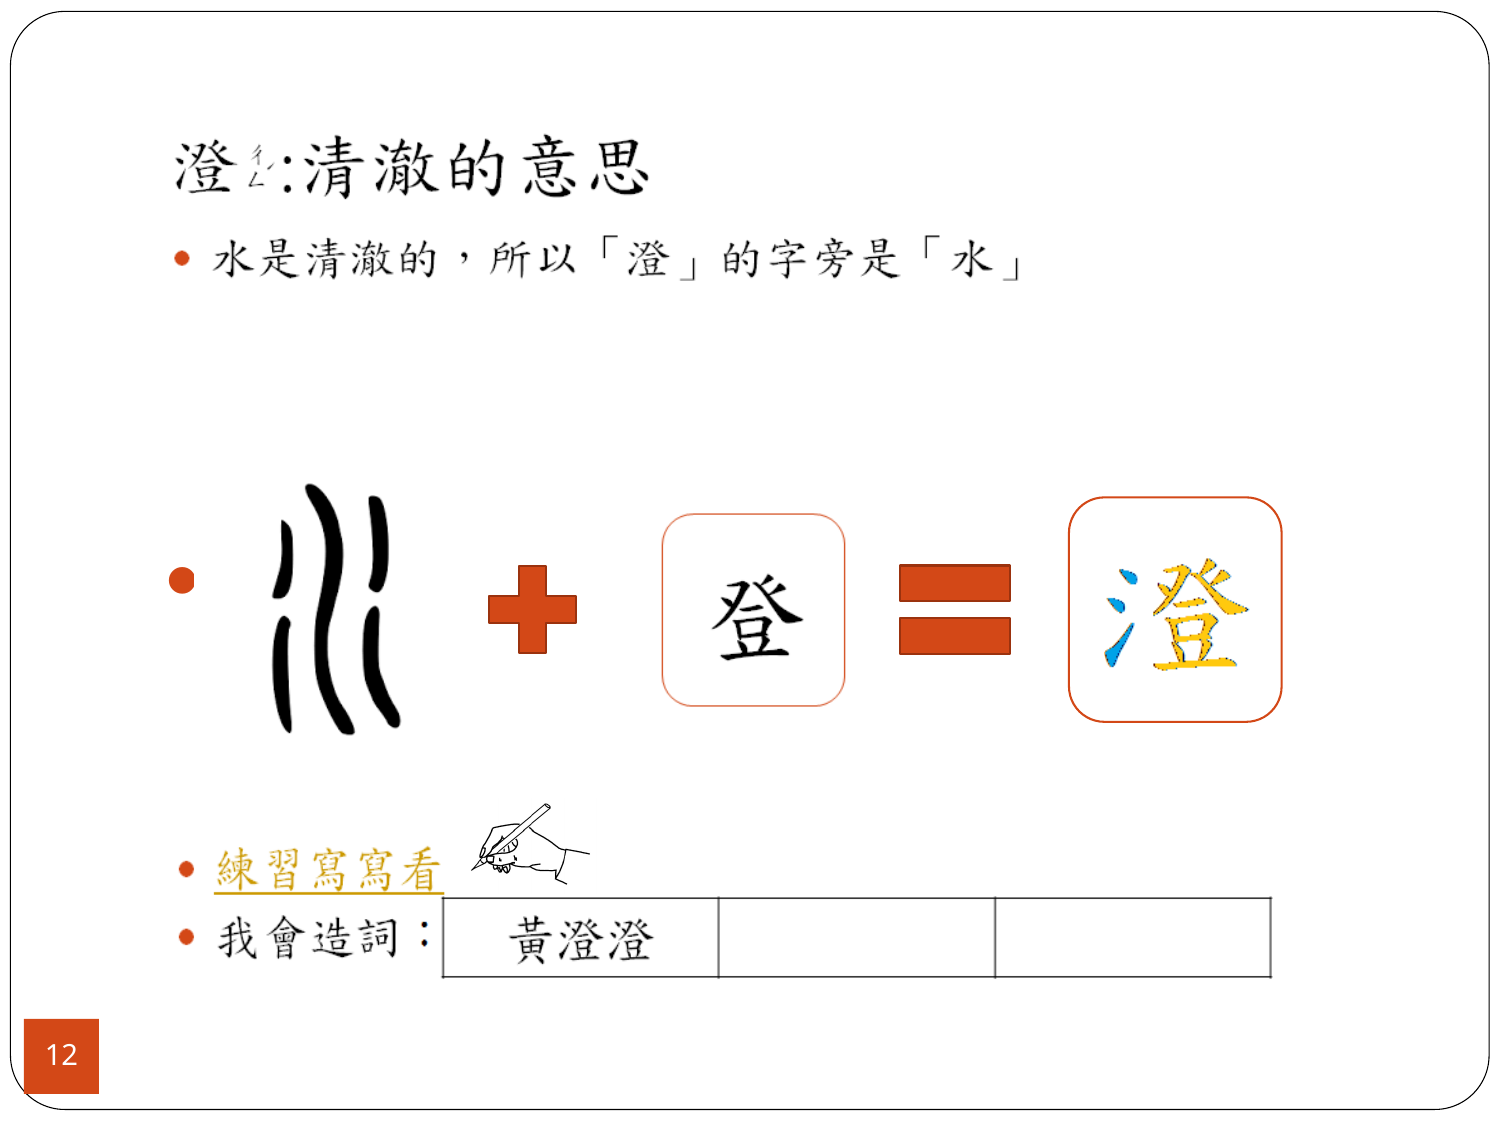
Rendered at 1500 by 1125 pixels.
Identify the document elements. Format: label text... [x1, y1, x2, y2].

picture [194, 475, 479, 745]
text_box [1068, 497, 1282, 722]
picture [159, 798, 1293, 998]
picture [1104, 550, 1258, 681]
picture [643, 491, 868, 723]
text_box [489, 566, 576, 653]
picture [147, 125, 1051, 296]
text_box [899, 565, 1011, 601]
text_box [899, 618, 1011, 654]
list [150, 237, 1426, 988]
text_box 12 [23, 1018, 99, 1094]
